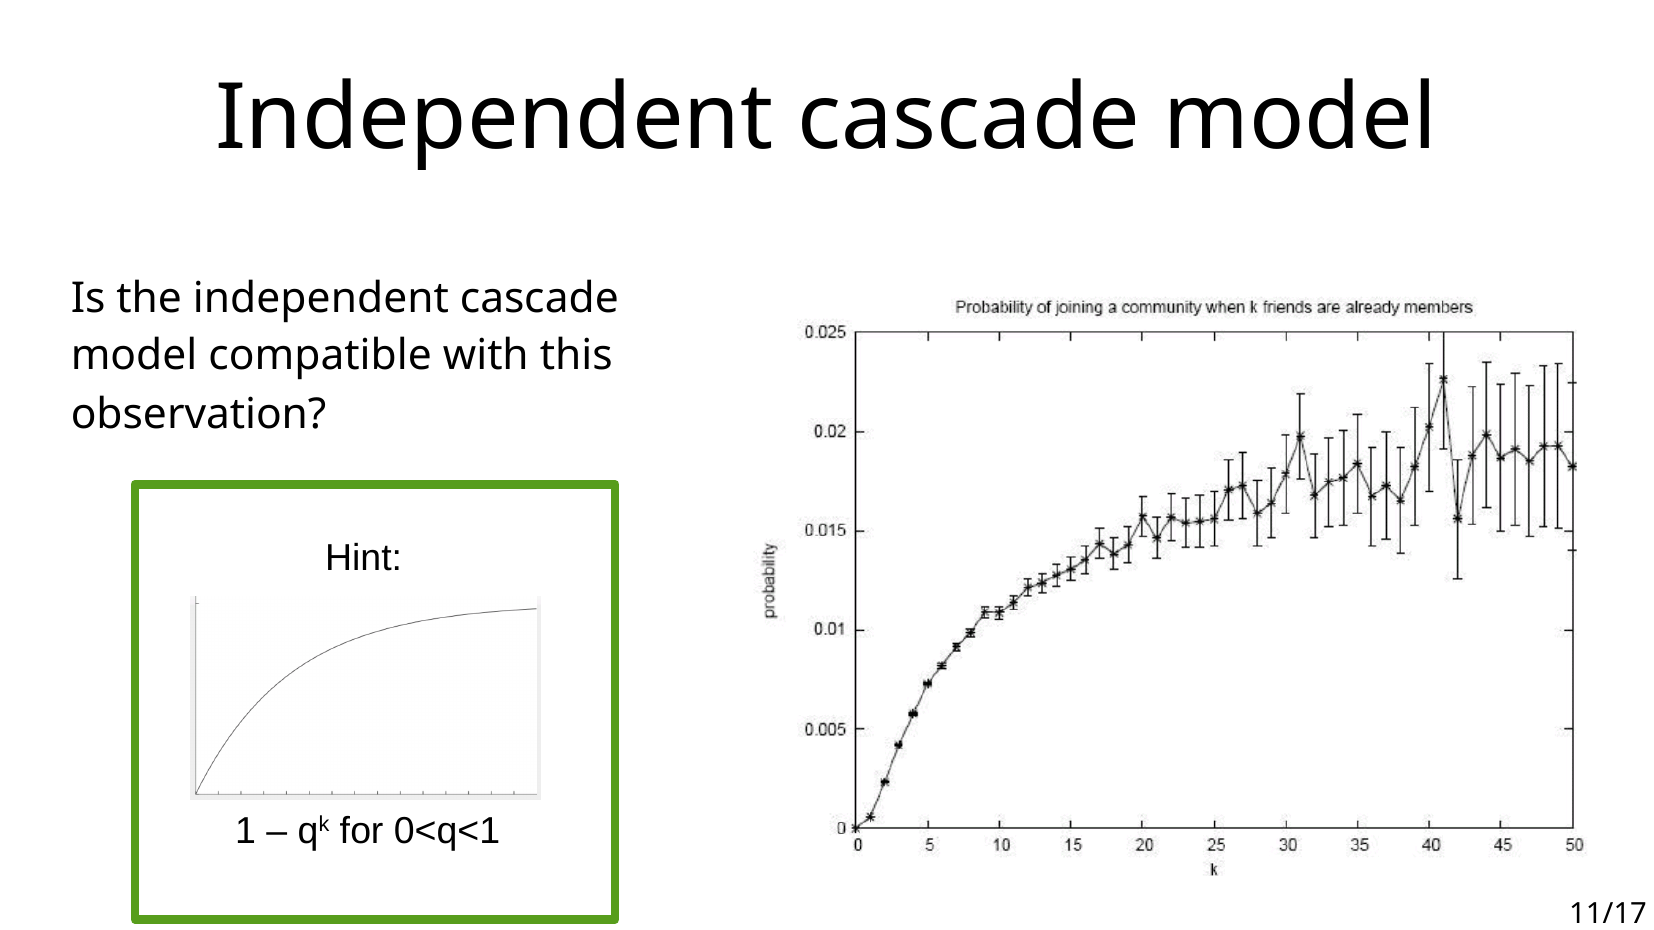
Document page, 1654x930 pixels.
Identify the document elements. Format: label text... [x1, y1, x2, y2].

list Is the independent cascade model compatible with this observation? [70, 266, 724, 442]
text_box Hint: [310, 529, 418, 587]
text_box 1 – qk for 0<q<1 [220, 802, 516, 860]
picture [190, 596, 541, 800]
title Independent cascade model [82, 1, 1571, 225]
picture [735, 269, 1598, 876]
